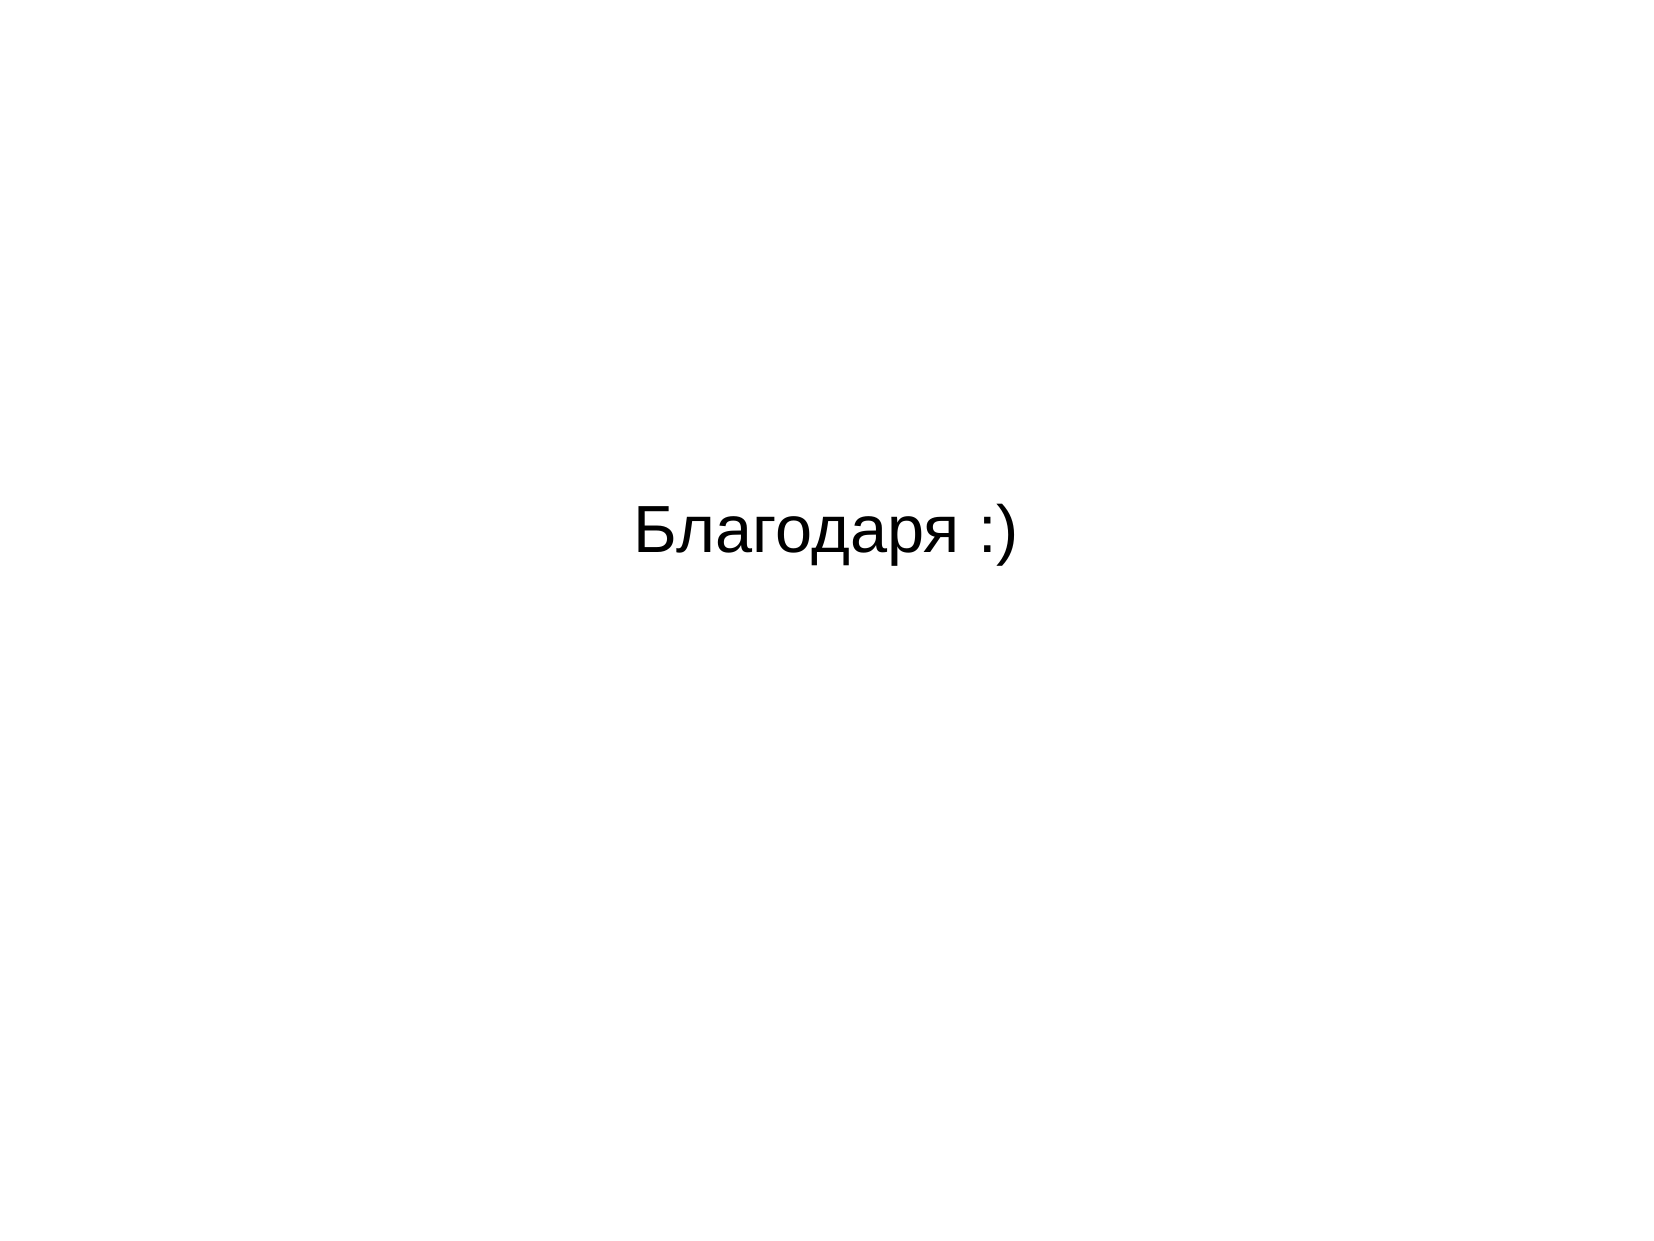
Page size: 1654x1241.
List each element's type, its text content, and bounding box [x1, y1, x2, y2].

subtitle Благодаря :) [82, 49, 1571, 1010]
